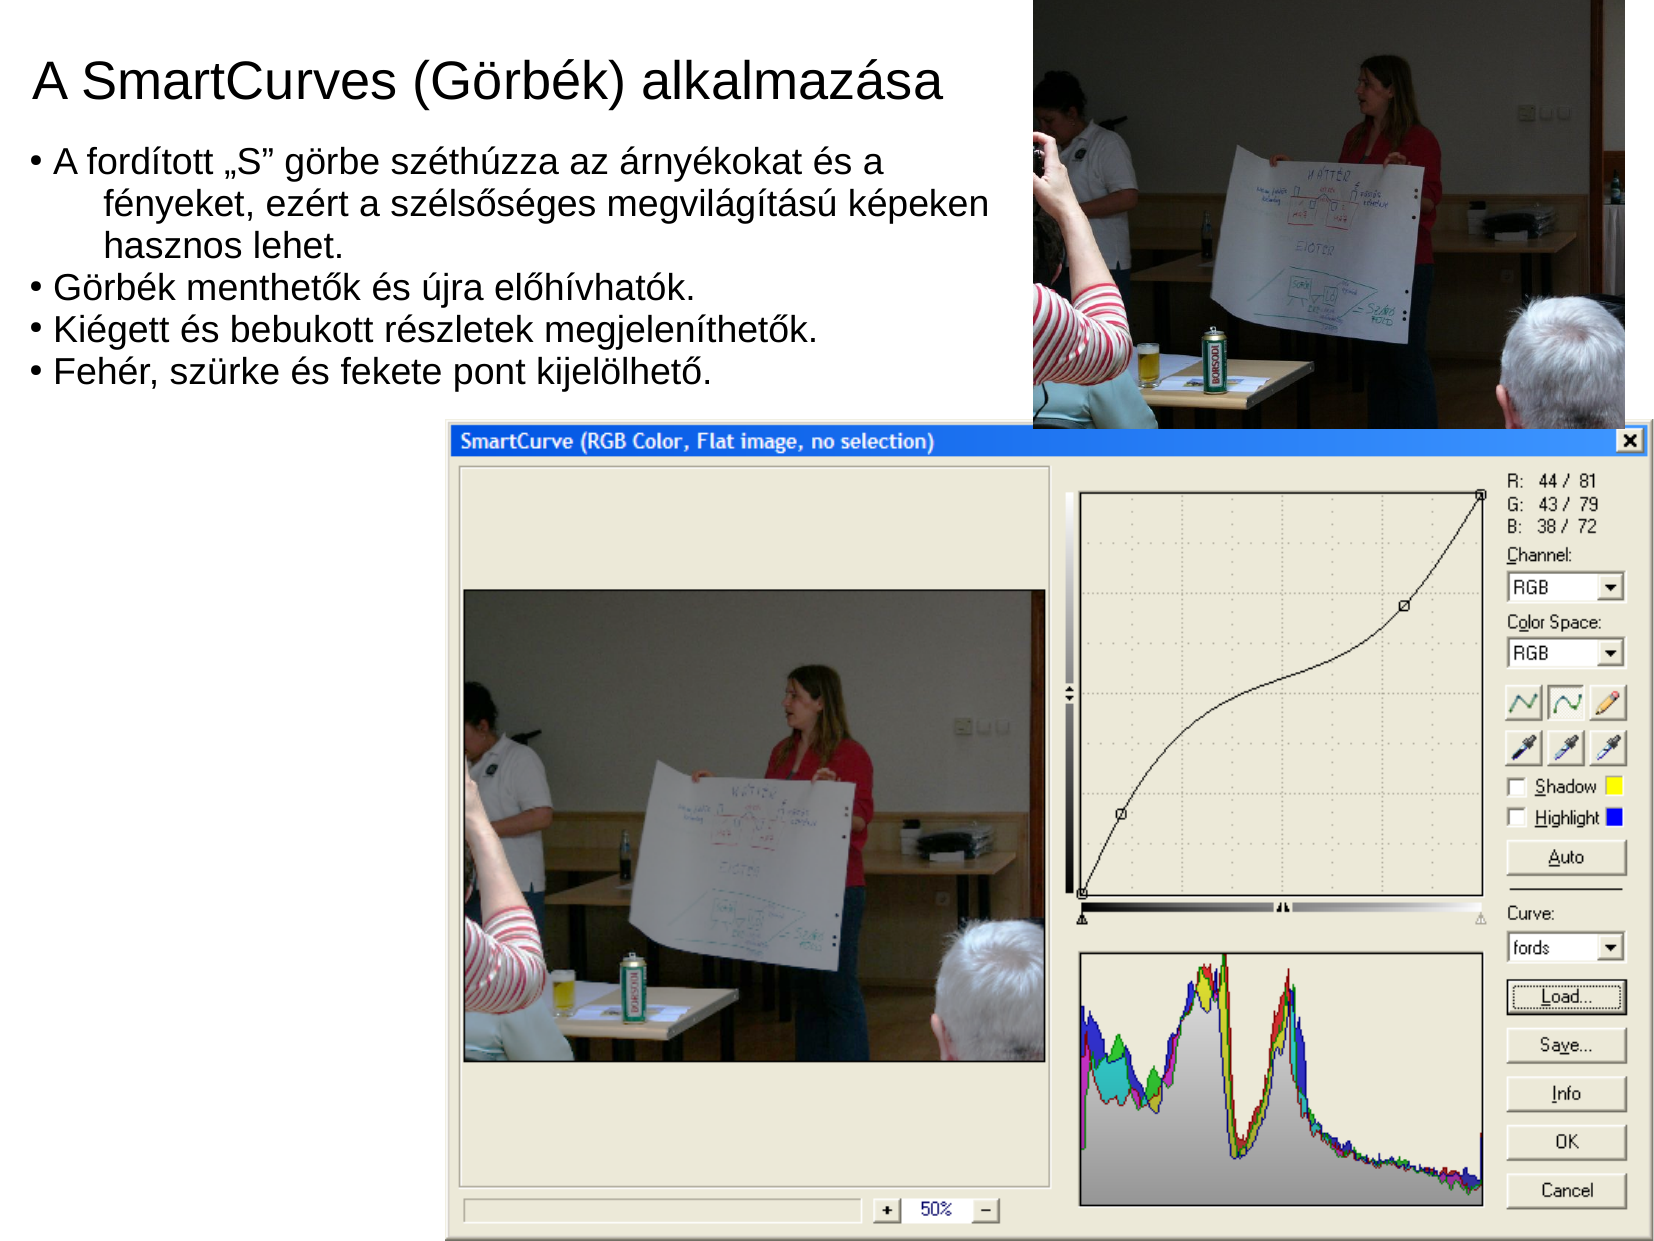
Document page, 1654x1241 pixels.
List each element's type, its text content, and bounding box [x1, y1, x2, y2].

text_box A fordított „S” görbe széthúzza az árnyékokat és a fényeket, ezért a szélsőséges megvilágítású képeken hasznos lehet. Görbék menthetők és újra előhívhatók. Kiégett és bebukott részletek megjeleníthetők. Fehér, szürke és fekete pont kijelölhető. [14, 132, 1004, 400]
picture [445, 0, 1654, 1241]
text_box A SmartCurves (Görbék) alkalmazása [18, 42, 960, 119]
